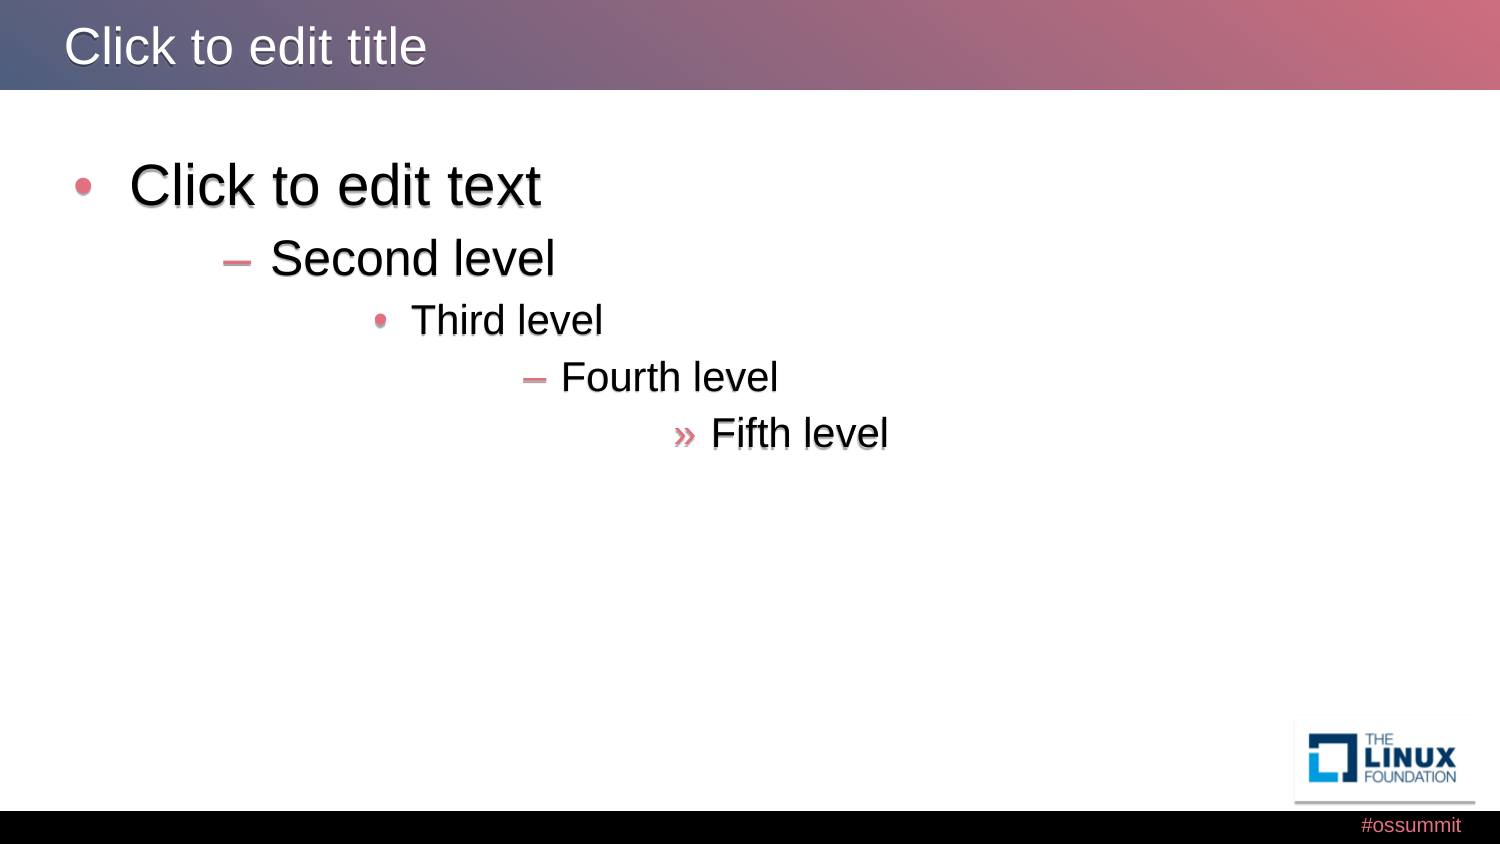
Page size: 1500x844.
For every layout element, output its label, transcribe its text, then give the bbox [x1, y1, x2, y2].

title Click to edit title [48, 6, 1426, 88]
list Click to edit text Second level Third level Fourth level Fifth level [58, 145, 1269, 754]
